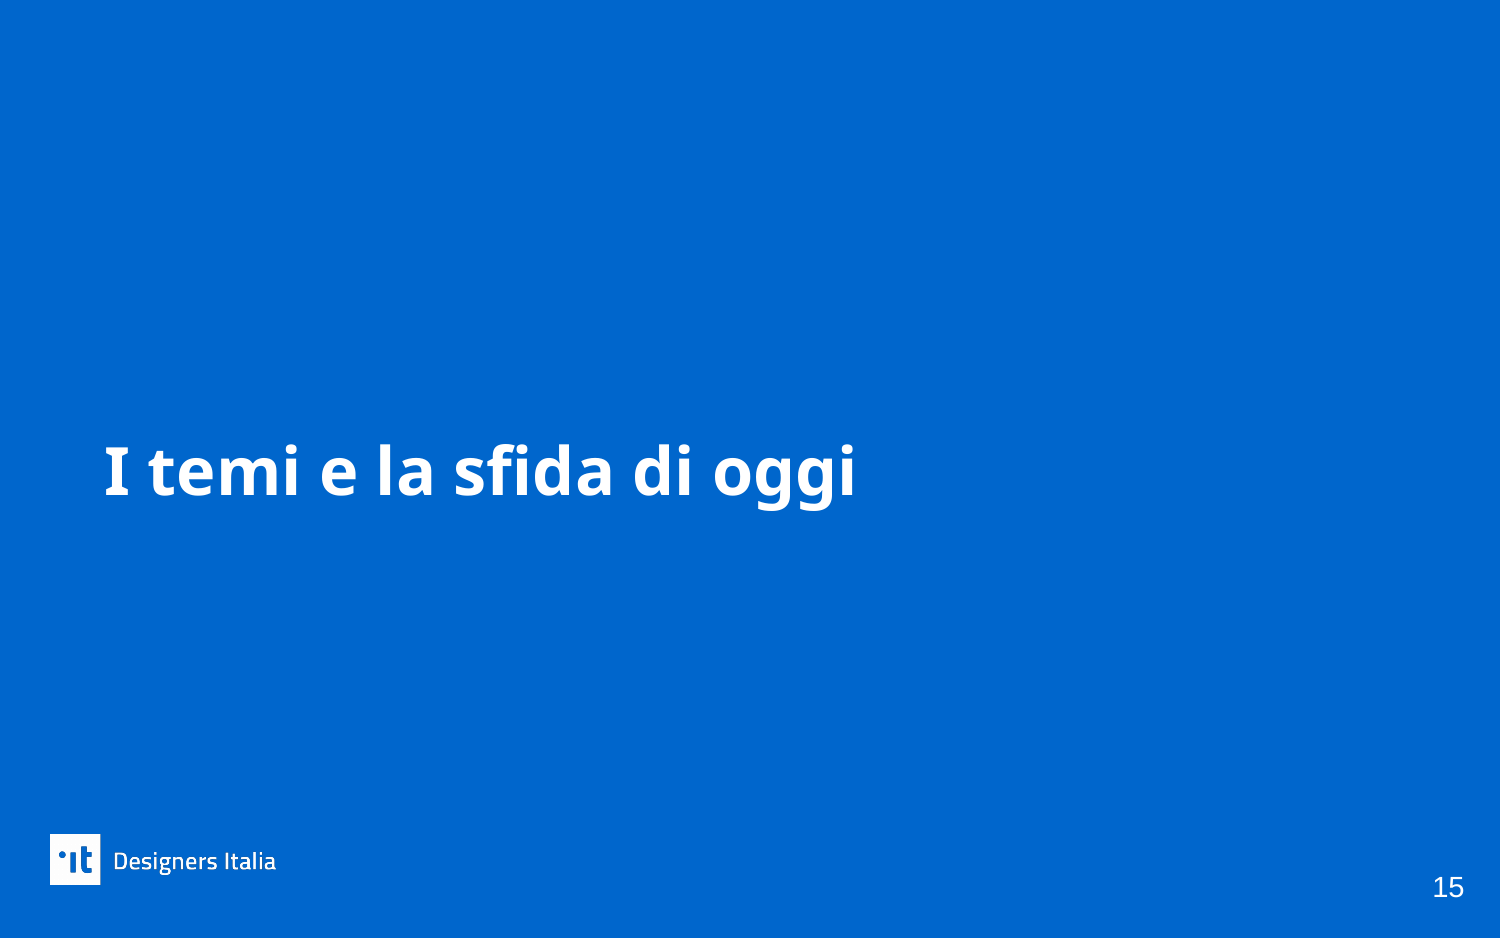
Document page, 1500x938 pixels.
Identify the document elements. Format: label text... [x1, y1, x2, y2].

slide_number <numero> [1389, 850, 1480, 922]
picture [50, 834, 289, 885]
text_box I temi e la sfida di oggi [89, 271, 1411, 667]
